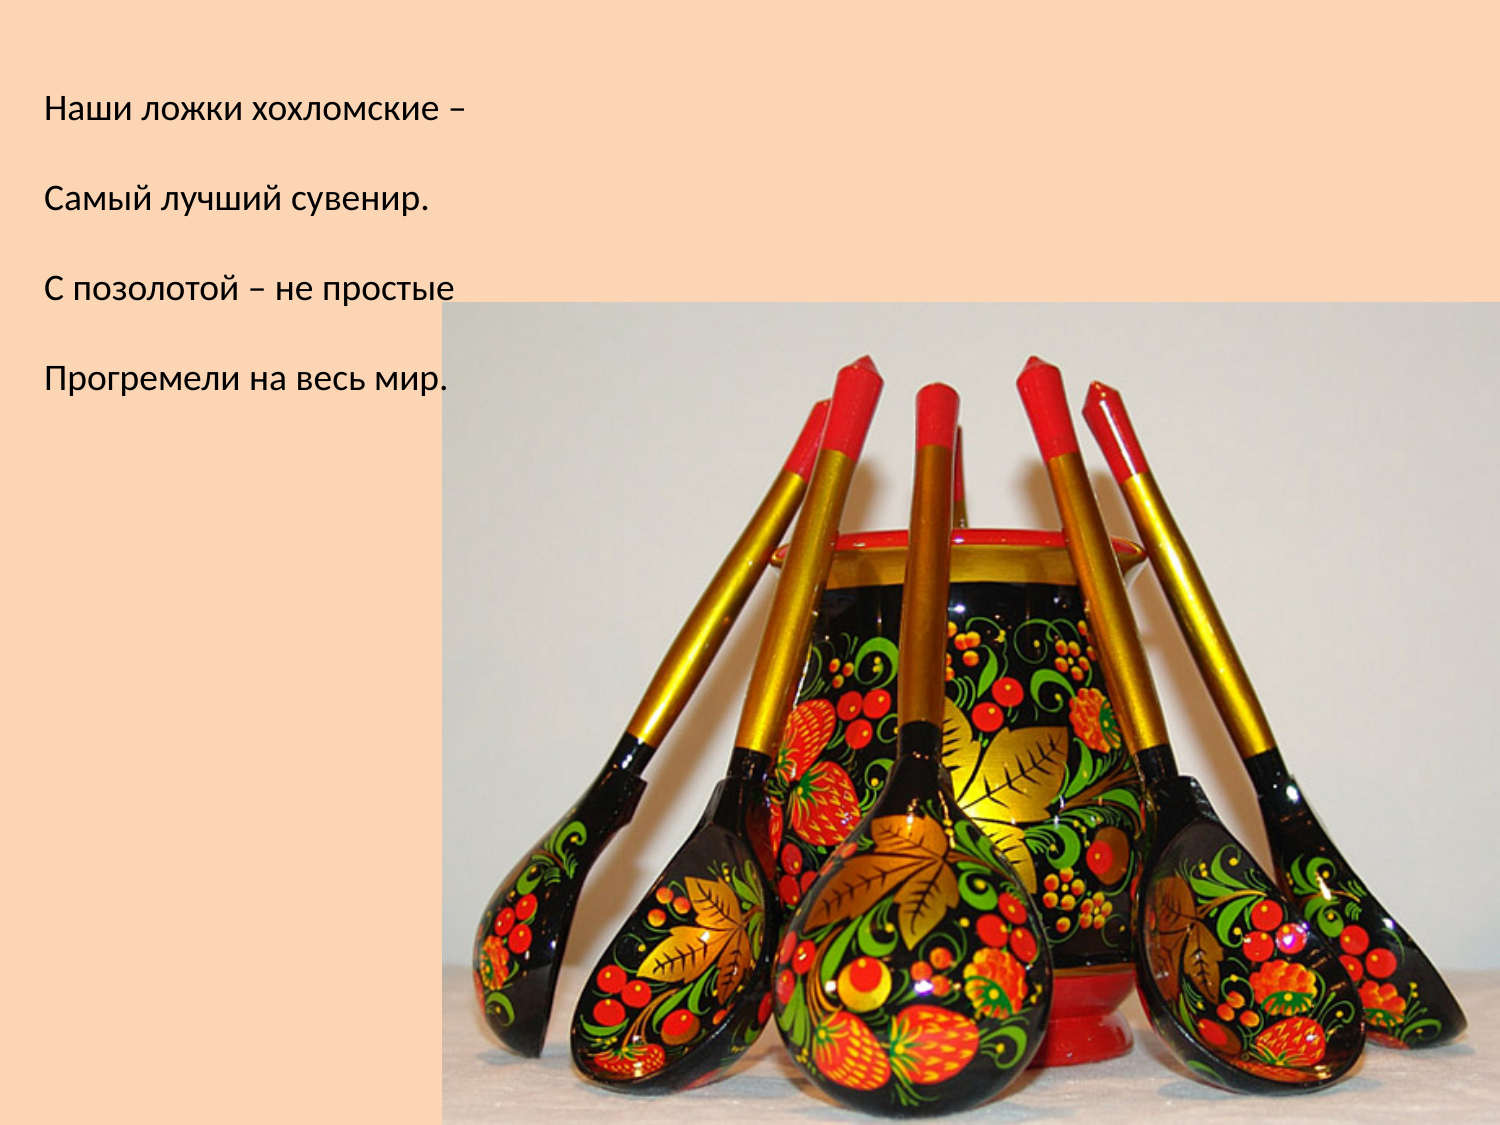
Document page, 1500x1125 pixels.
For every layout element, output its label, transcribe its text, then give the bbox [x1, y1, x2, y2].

picture [442, 302, 1500, 1125]
text_box Наши ложки хохломские – Самый лучший сувенир. С позолотой – не простые Прогремели на весь мир. [29, 30, 892, 451]
